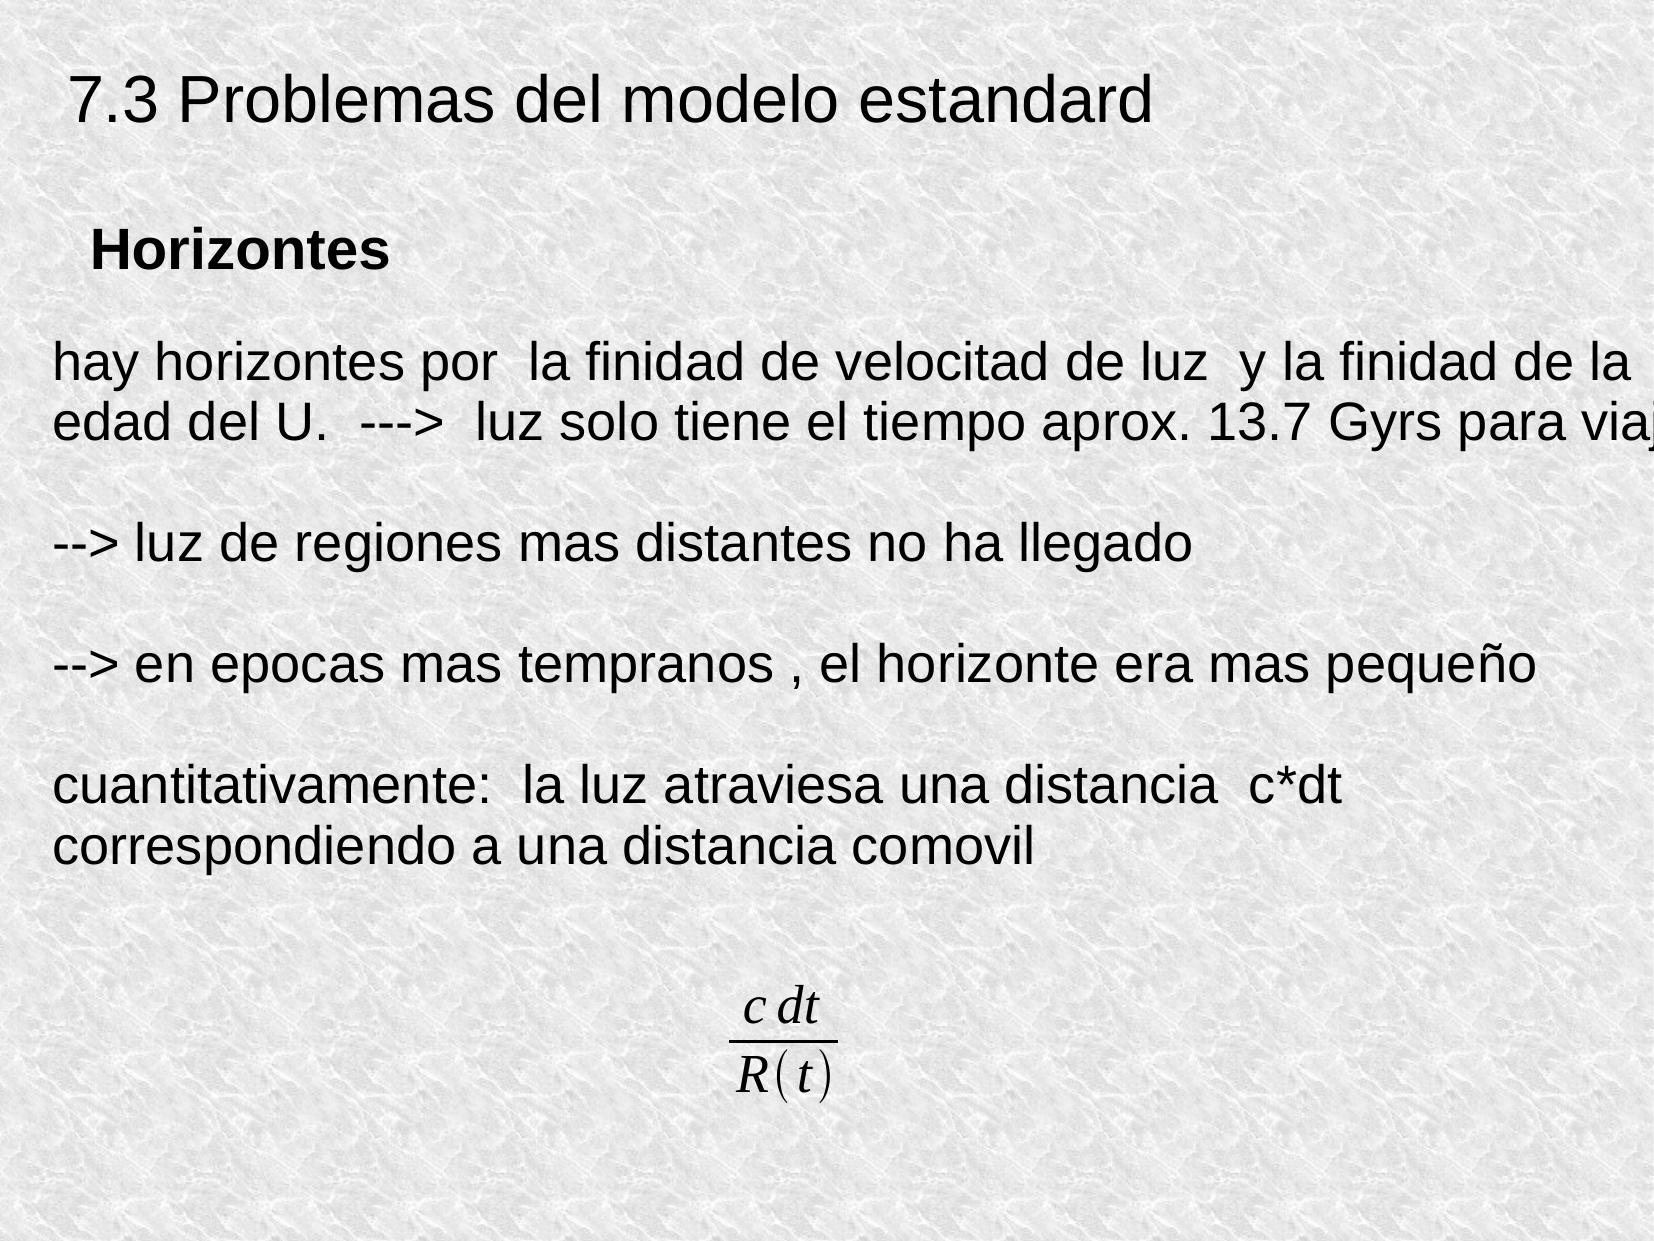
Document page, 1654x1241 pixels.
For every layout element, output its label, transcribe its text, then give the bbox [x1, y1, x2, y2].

picture [0, 0, 1654, 1241]
chart [712, 975, 852, 1107]
text_box Horizontes [75, 209, 377, 301]
text_box 7.3 Problemas del modelo estandard [52, 54, 1088, 151]
text_box hay horizontes por la finidad de velocitad de luz y la finidad de la edad del U. ---> luz solo tiene el tiempo aprox. 13.7 Gyrs para viajar --> luz de regiones mas distantes no ha llegado --> en epocas mas tempranos , el horizonte era mas pequeño cuantitativamente: la luz atraviesa una distancia c*dt correspondiendo a una distancia comovil [37, 323, 1582, 928]
